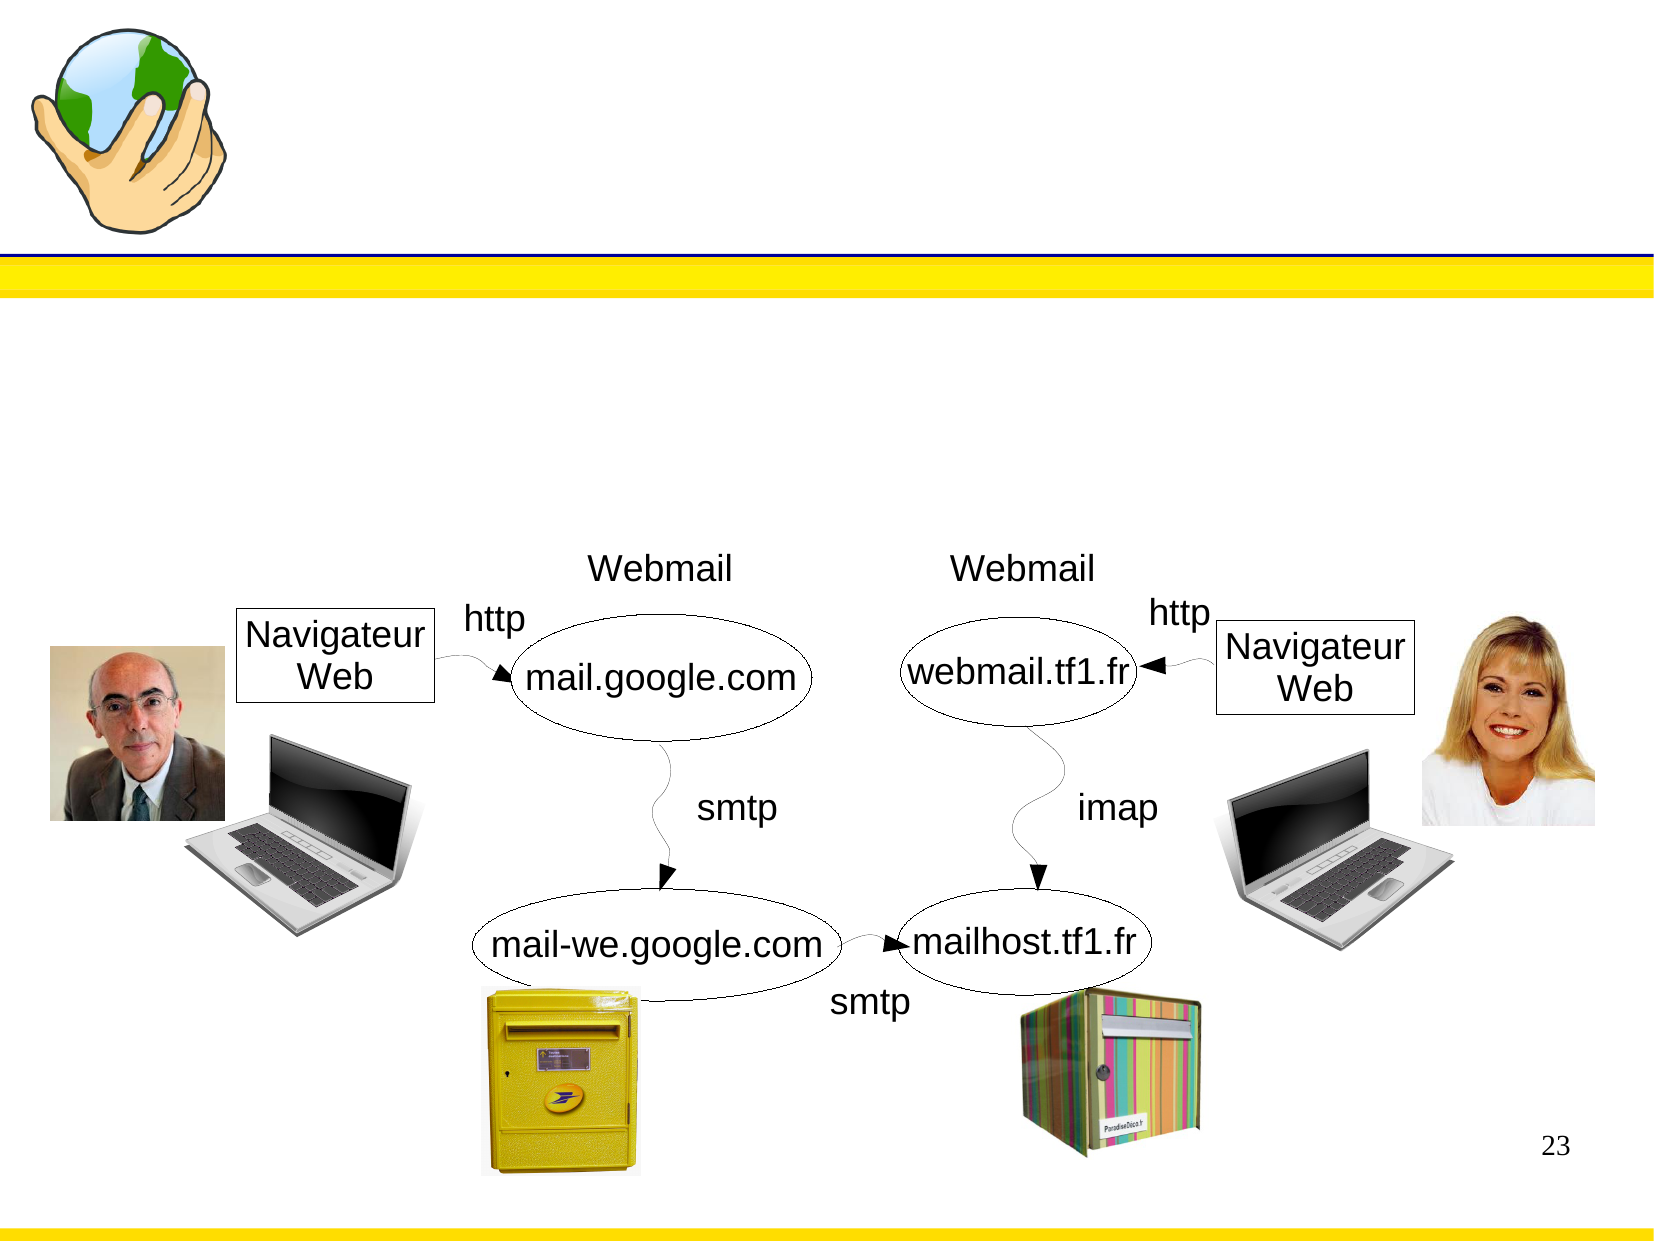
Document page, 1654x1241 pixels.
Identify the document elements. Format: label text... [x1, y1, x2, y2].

text_box http [1133, 583, 1311, 674]
text_box Navigateur Web [236, 608, 435, 703]
picture [1207, 611, 1595, 957]
text_box smtp [682, 779, 793, 837]
picture [50, 646, 432, 942]
text_box webmail.tf1.fr [900, 617, 1137, 727]
text_box http [448, 590, 541, 648]
picture [969, 982, 1261, 1161]
picture [11, 14, 246, 248]
text_box mailhost.tf1.fr [897, 888, 1152, 996]
text_box Webmail [572, 539, 747, 609]
text_box Navigateur Web [1216, 620, 1415, 715]
text_box smtp [814, 973, 926, 1031]
text_box mail-we.google.com [472, 888, 842, 1002]
text_box Webmail [935, 539, 1110, 609]
text_box mail.google.com [510, 614, 813, 742]
picture [481, 986, 641, 1176]
text_box imap [1062, 779, 1174, 837]
